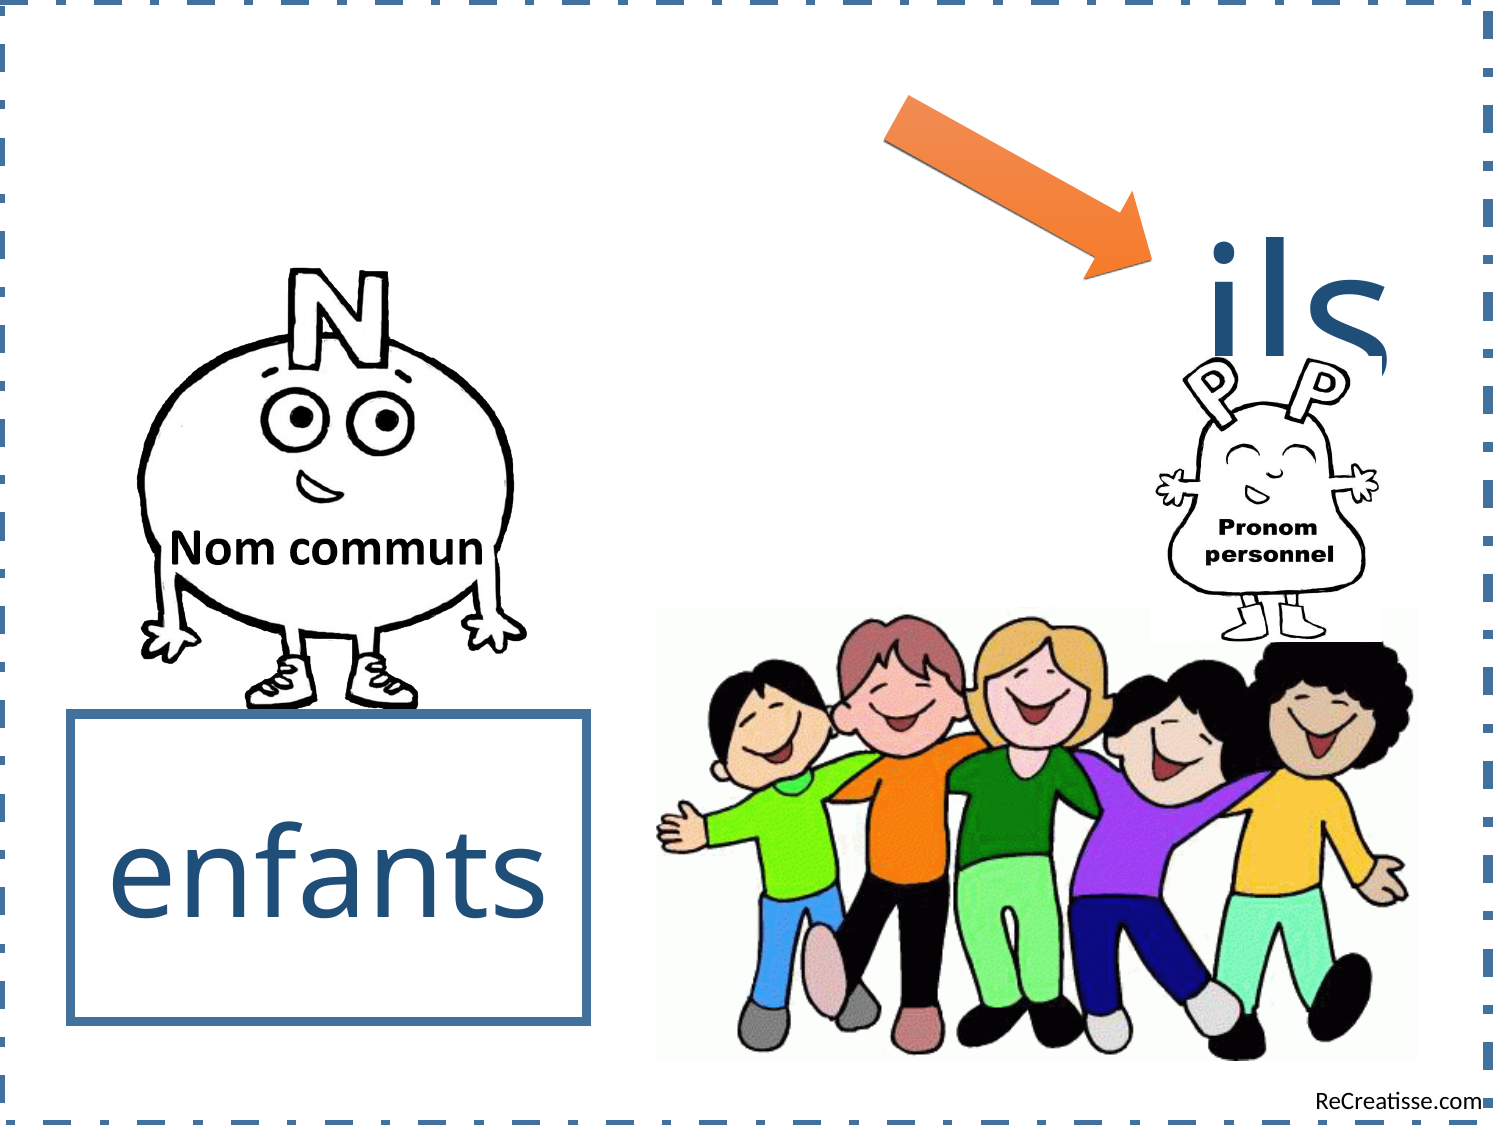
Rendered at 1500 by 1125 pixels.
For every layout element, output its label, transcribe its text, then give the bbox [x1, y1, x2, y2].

text_box ils [1101, 54, 1494, 566]
picture [655, 356, 1418, 1061]
text_box ReCreatisse.com [1300, 1077, 1498, 1122]
text_box enfants [71, 714, 586, 1021]
picture [114, 264, 543, 714]
text_box [883, 95, 1152, 279]
